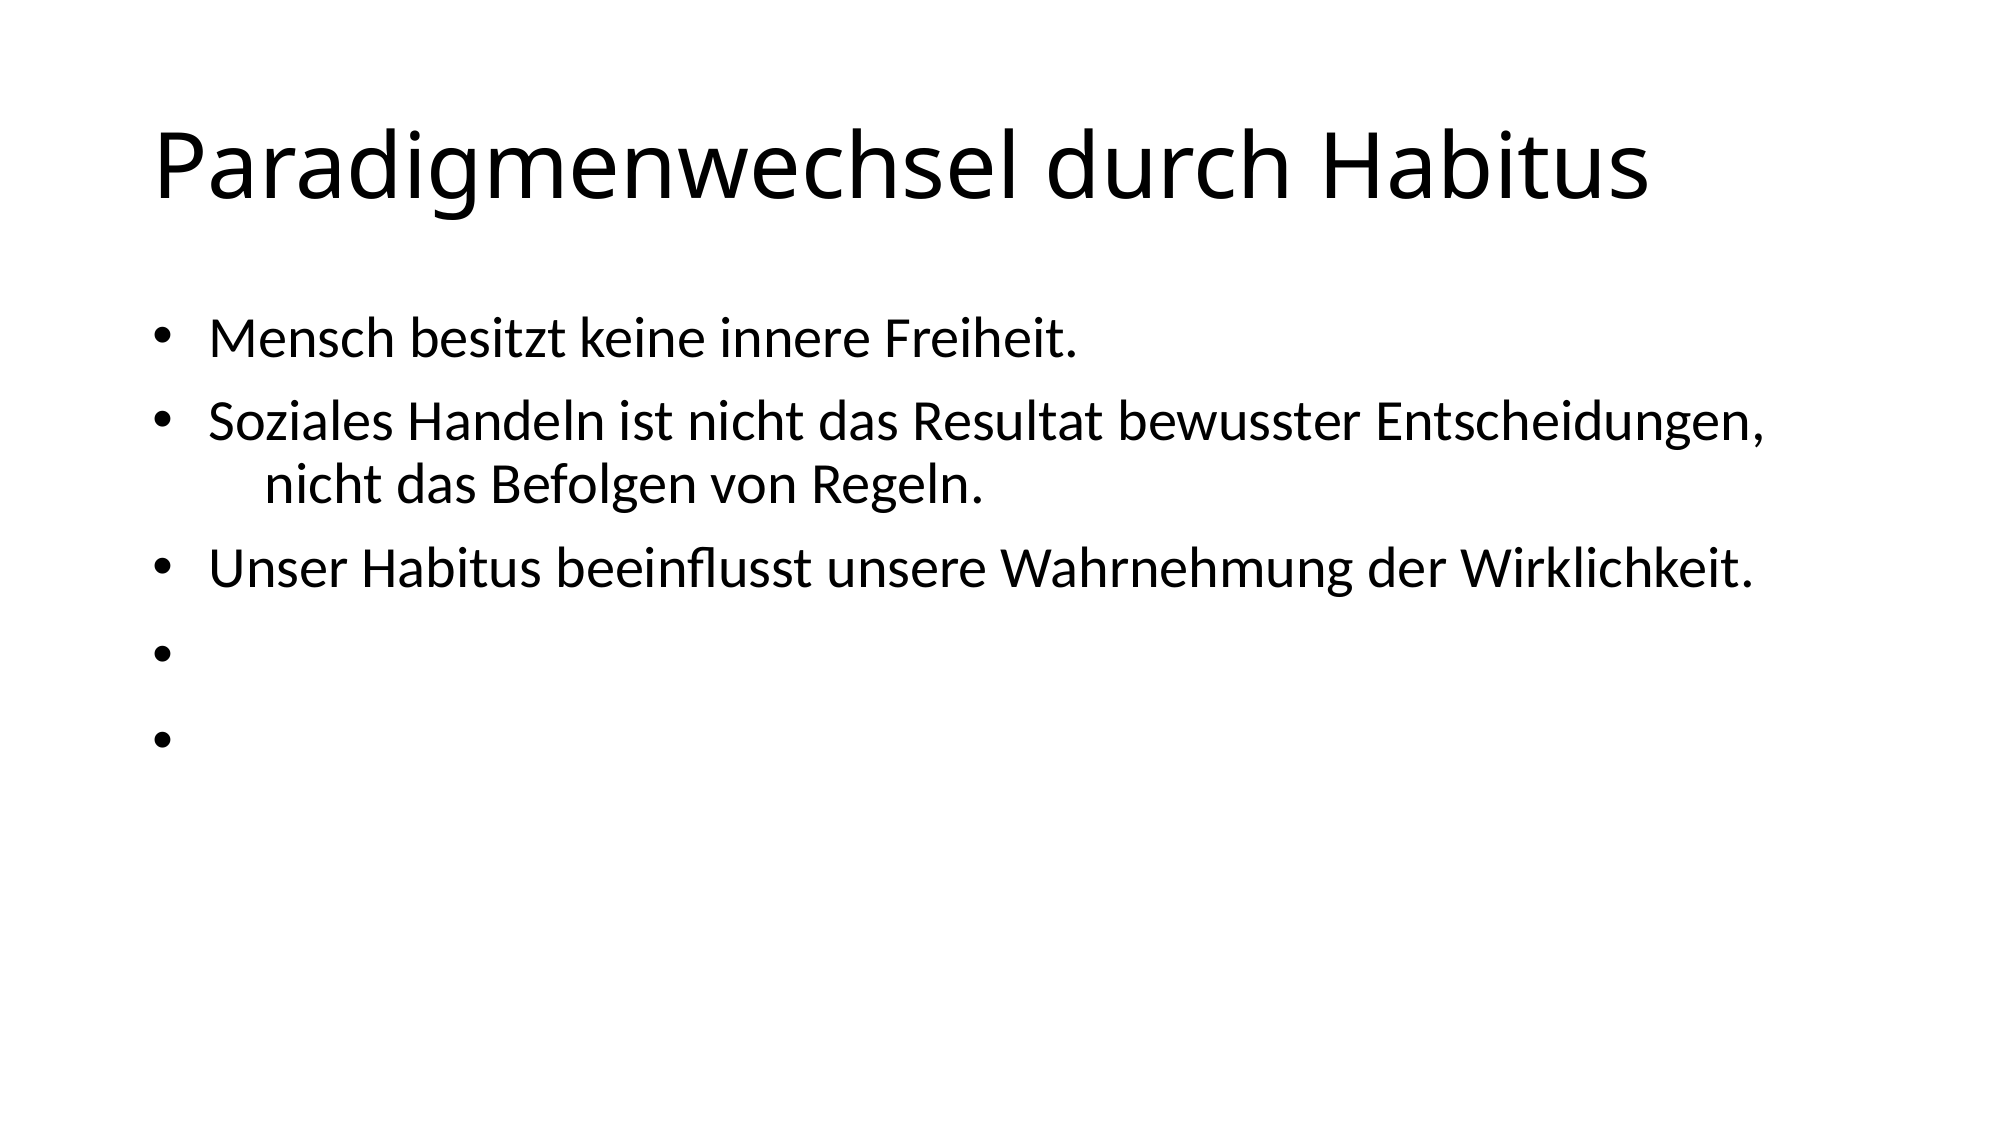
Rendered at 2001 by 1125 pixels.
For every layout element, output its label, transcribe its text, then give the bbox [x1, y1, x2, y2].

list Mensch besitzt keine innere Freiheit. Soziales Handeln ist nicht das Resultat bewusster Entscheidungen, nicht das Befolgen von Regeln. Unser Habitus beeinflusst unsere Wahrnehmung der Wirklichkeit. [137, 299, 1863, 1014]
title Paradigmenwechsel durch Habitus [137, 59, 1863, 278]
